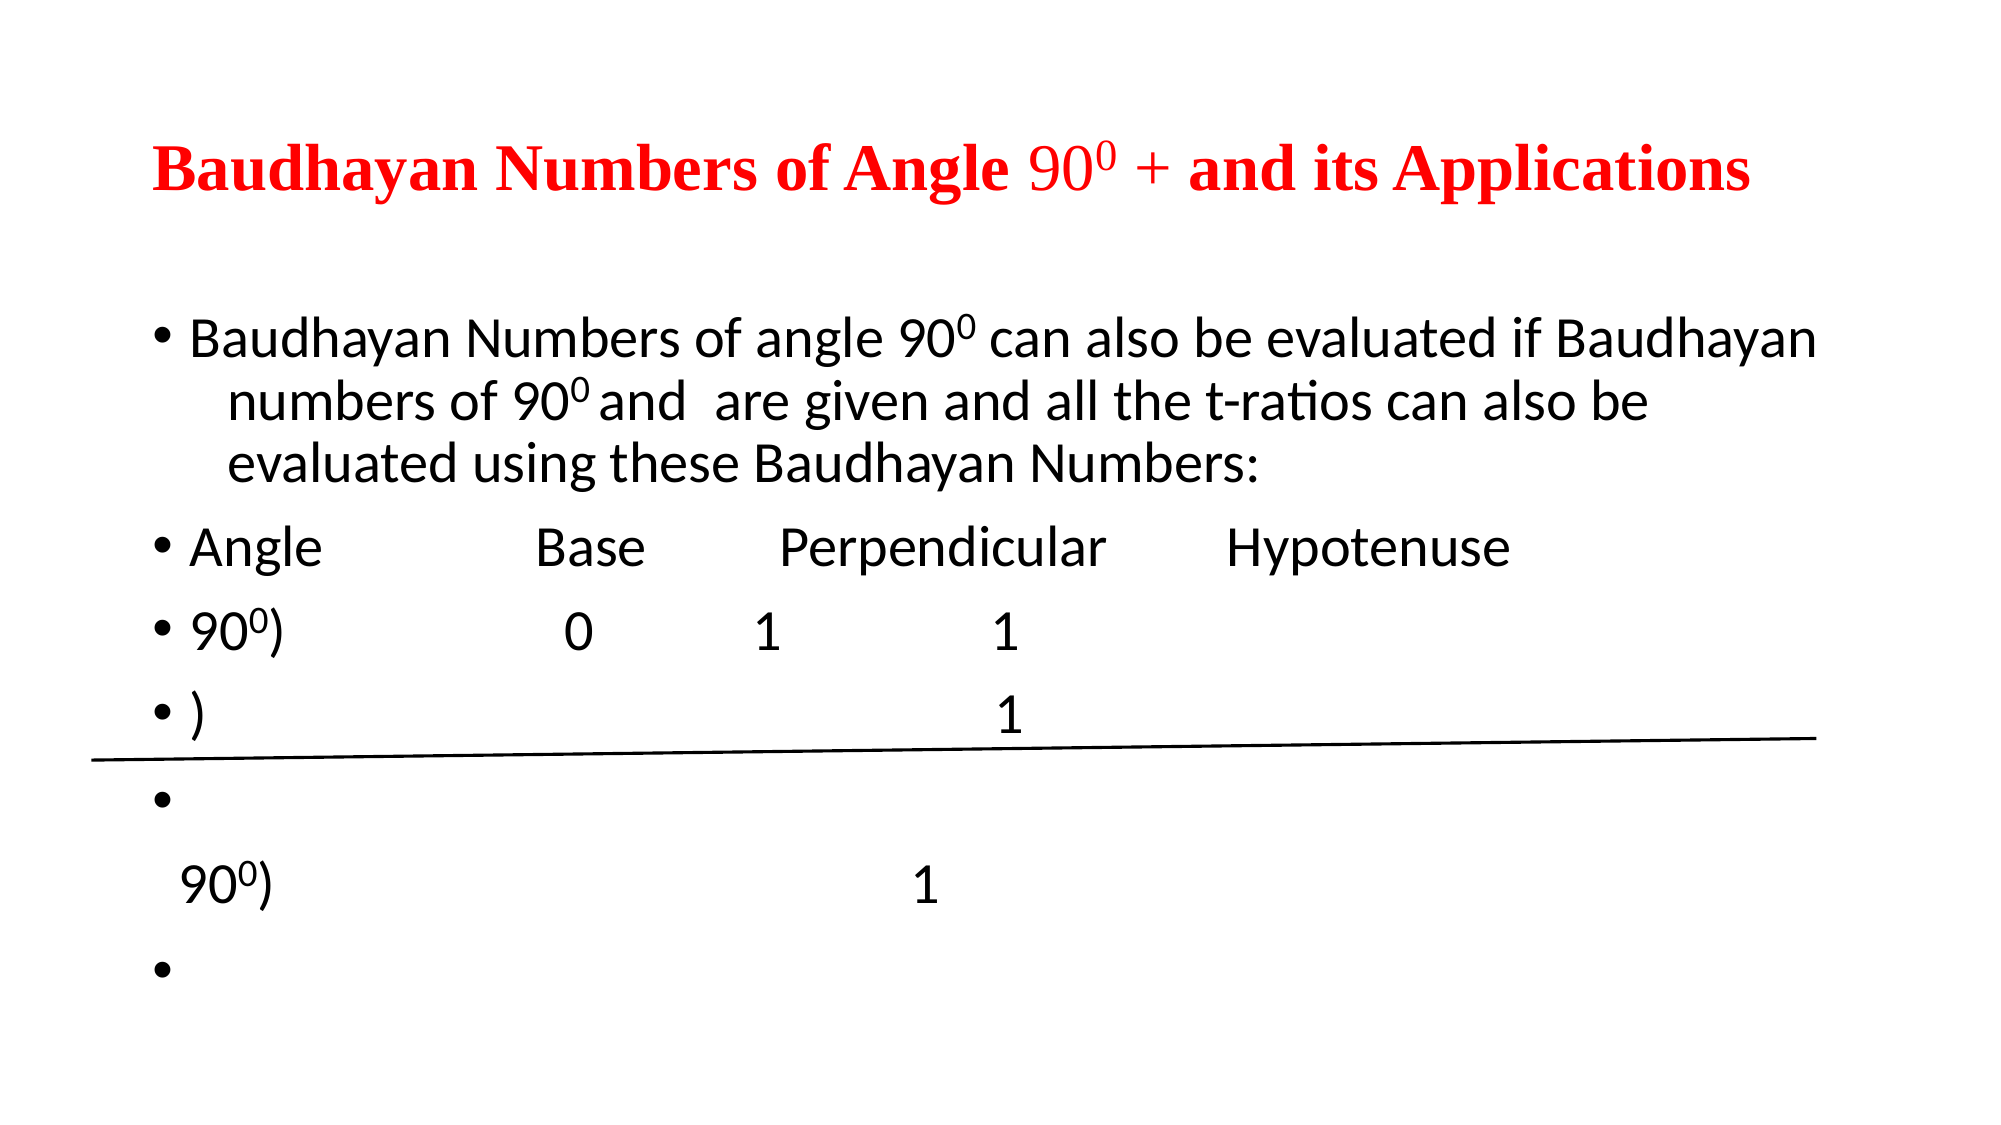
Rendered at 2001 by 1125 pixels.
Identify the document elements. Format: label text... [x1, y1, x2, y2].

list Baudhayan Numbers of angle 900 can also be evaluated if Baudhayan numbers of 900 and are given and all the t-ratios can also be evaluated using these Baudhayan Numbers: Angle Base Perpendicular Hypotenuse 900) 0 1 1 ) 1 900) 1 [137, 299, 1863, 1014]
title Baudhayan Numbers of Angle 900 + and its Applications [137, 59, 1863, 278]
